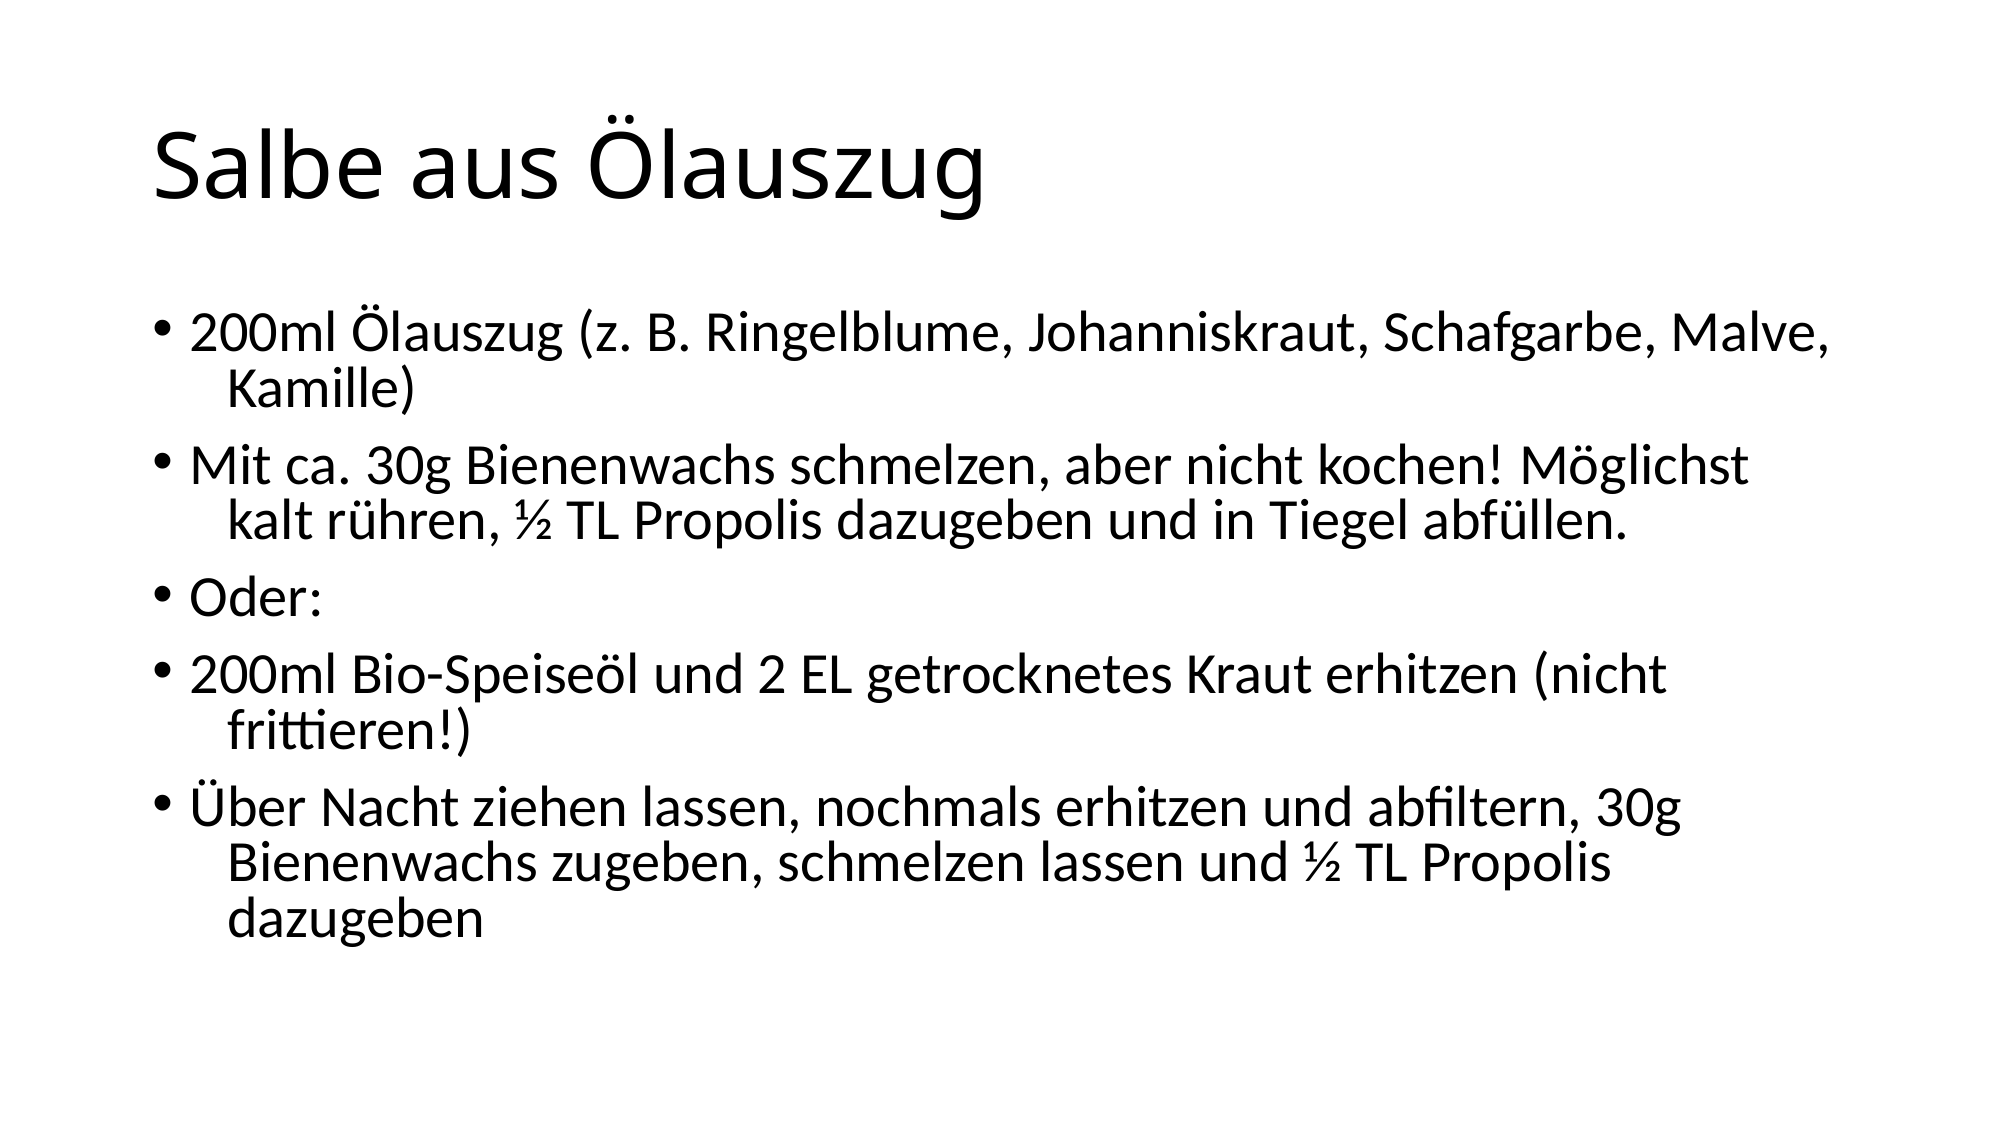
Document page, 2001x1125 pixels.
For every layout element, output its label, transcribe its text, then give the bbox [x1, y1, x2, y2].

list 200ml Ölauszug (z. B. Ringelblume, Johanniskraut, Schafgarbe, Malve, Kamille) Mit ca. 30g Bienenwachs schmelzen, aber nicht kochen! Möglichst kalt rühren, ½ TL Propolis dazugeben und in Tiegel abfüllen. Oder: 200ml Bio-Speiseöl und 2 EL getrocknetes Kraut erhitzen (nicht frittieren!) Über Nacht ziehen lassen, nochmals erhitzen und abfiltern, 30g Bienenwachs zugeben, schmelzen lassen und ½ TL Propolis dazugeben [137, 299, 1863, 1014]
title Salbe aus Ölauszug [137, 59, 1863, 278]
